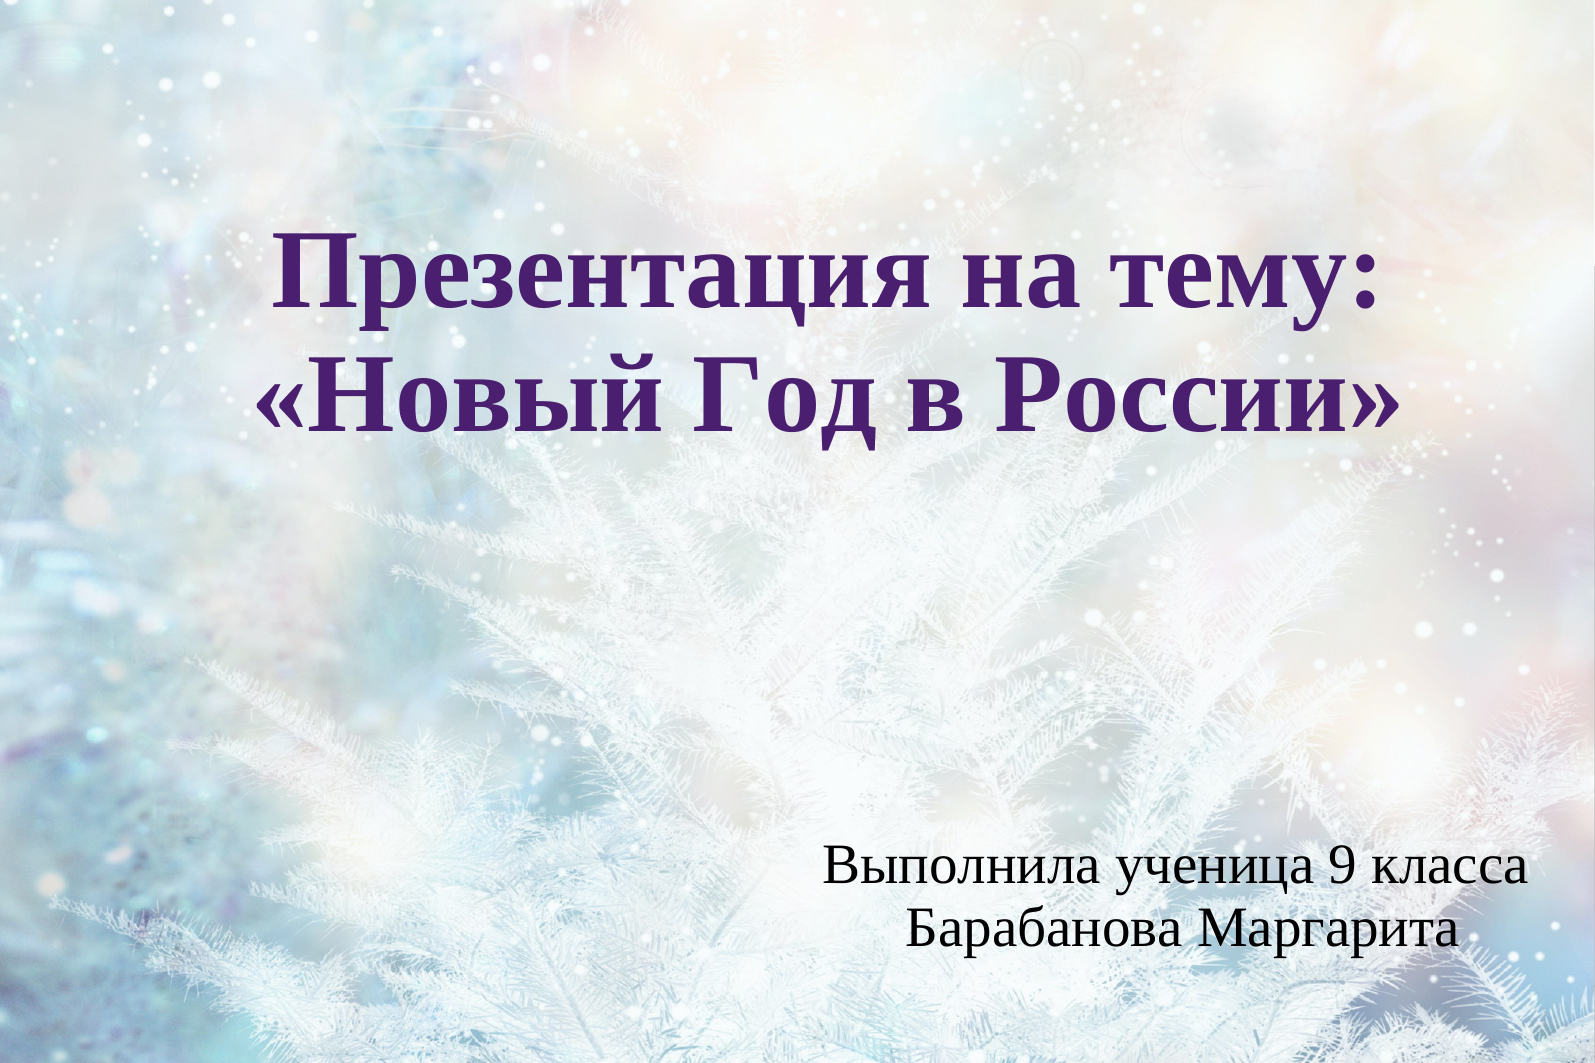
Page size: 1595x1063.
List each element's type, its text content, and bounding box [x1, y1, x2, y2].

title Презентация на тему: «Новый Год в России» [147, 206, 1510, 456]
picture [0, 0, 1595, 1063]
subtitle Выполнила ученица 9 класса Барабанова Маргарита [501, 561, 1595, 1063]
